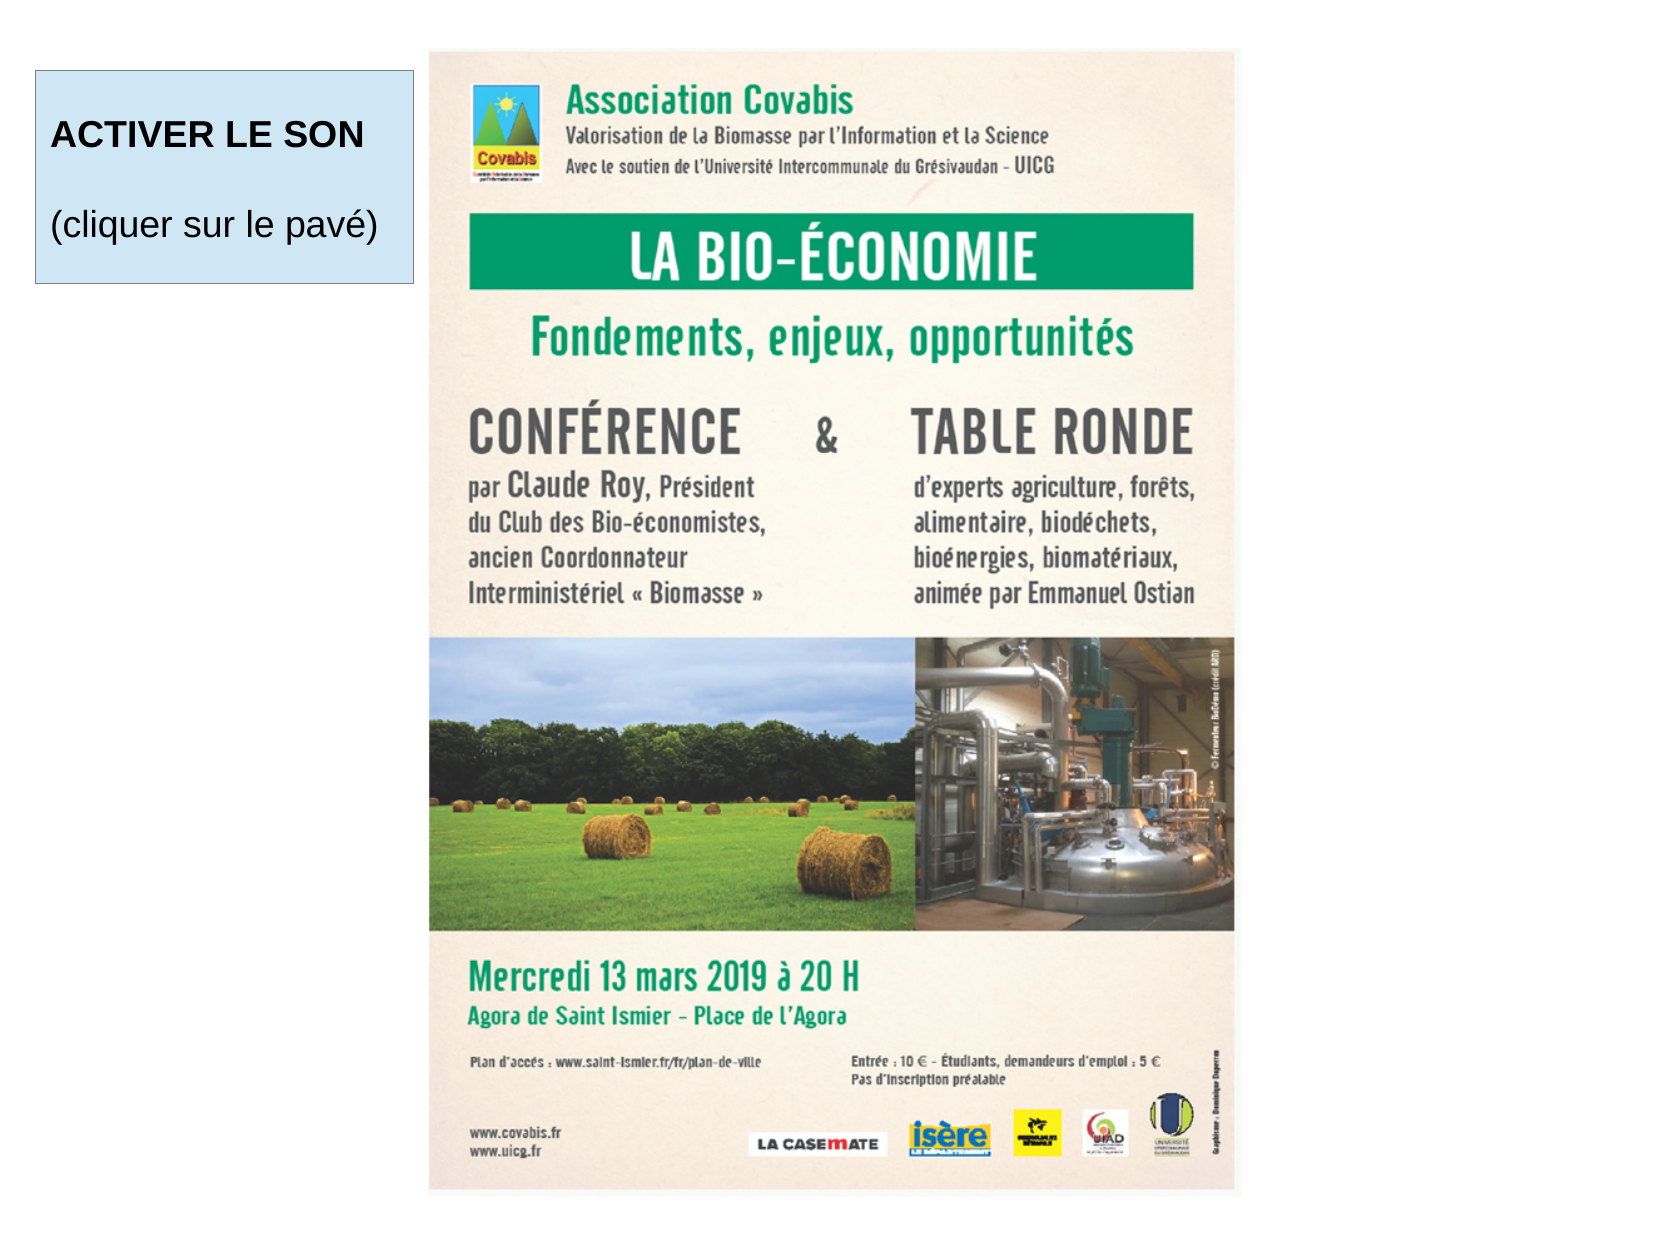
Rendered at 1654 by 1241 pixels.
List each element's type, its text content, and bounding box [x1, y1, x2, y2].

text_box ACTIVER LE SON (cliquer sur le pavé) [35, 70, 414, 284]
picture [428, 48, 1242, 1197]
